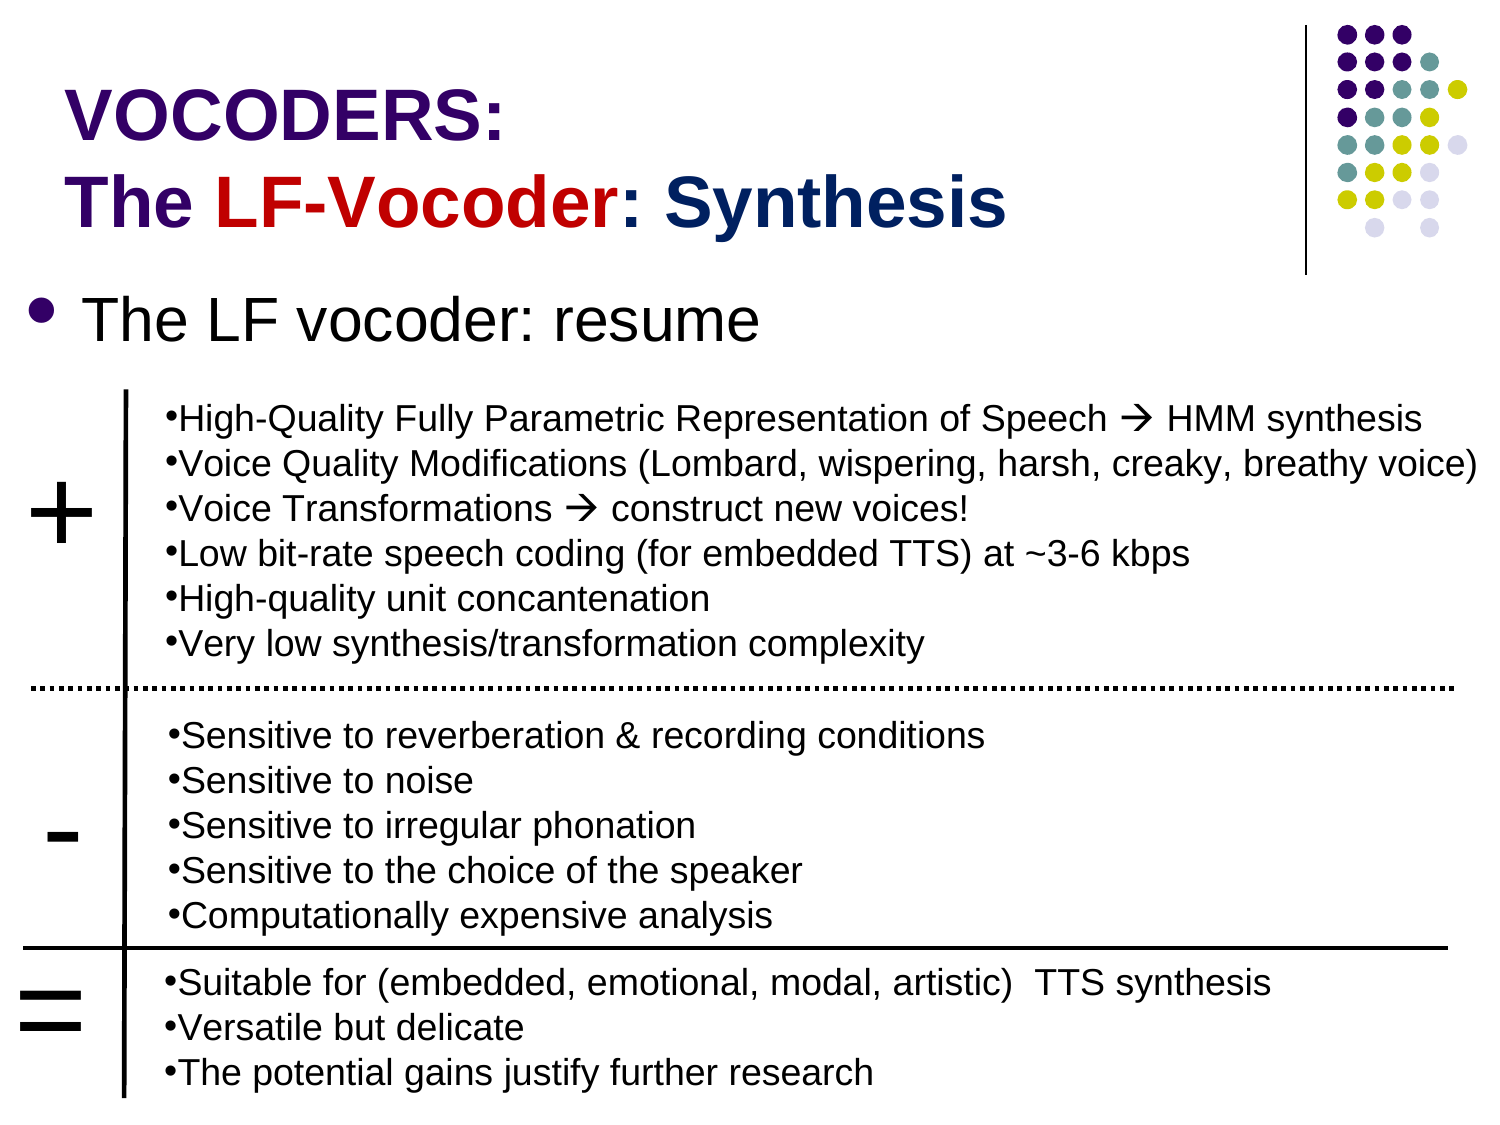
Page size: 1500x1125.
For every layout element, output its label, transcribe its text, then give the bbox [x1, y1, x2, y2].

text_box VOCODERS: The LF-Vocoder: Synthesis [49, 37, 1288, 251]
text_box = [0, 919, 104, 1086]
text_box Suitable for (embedded, emotional, modal, artistic) TTS synthesis Versatile but delicate The potential gains justify further research [149, 950, 1423, 1101]
text_box Sensitive to reverberation & recording conditions Sensitive to noise Sensitive to irregular phonation Sensitive to the choice of the speaker Computationally expensive analysis [153, 703, 1126, 944]
text_box The LF vocoder: resume [10, 271, 1411, 359]
text_box - [27, 737, 99, 904]
text_box High-Quality Fully Parametric Representation of Speech  HMM synthesis Voice Quality Modifications (Lombard, wispering, harsh, creaky, breathy voice) Voice Transformations  construct new voices! Low bit-rate speech coding (for embedded TTS) at ~3-6 kbps High-quality unit concantenation Very low synthesis/transformation complexity [150, 385, 1500, 672]
text_box + [10, 421, 114, 588]
